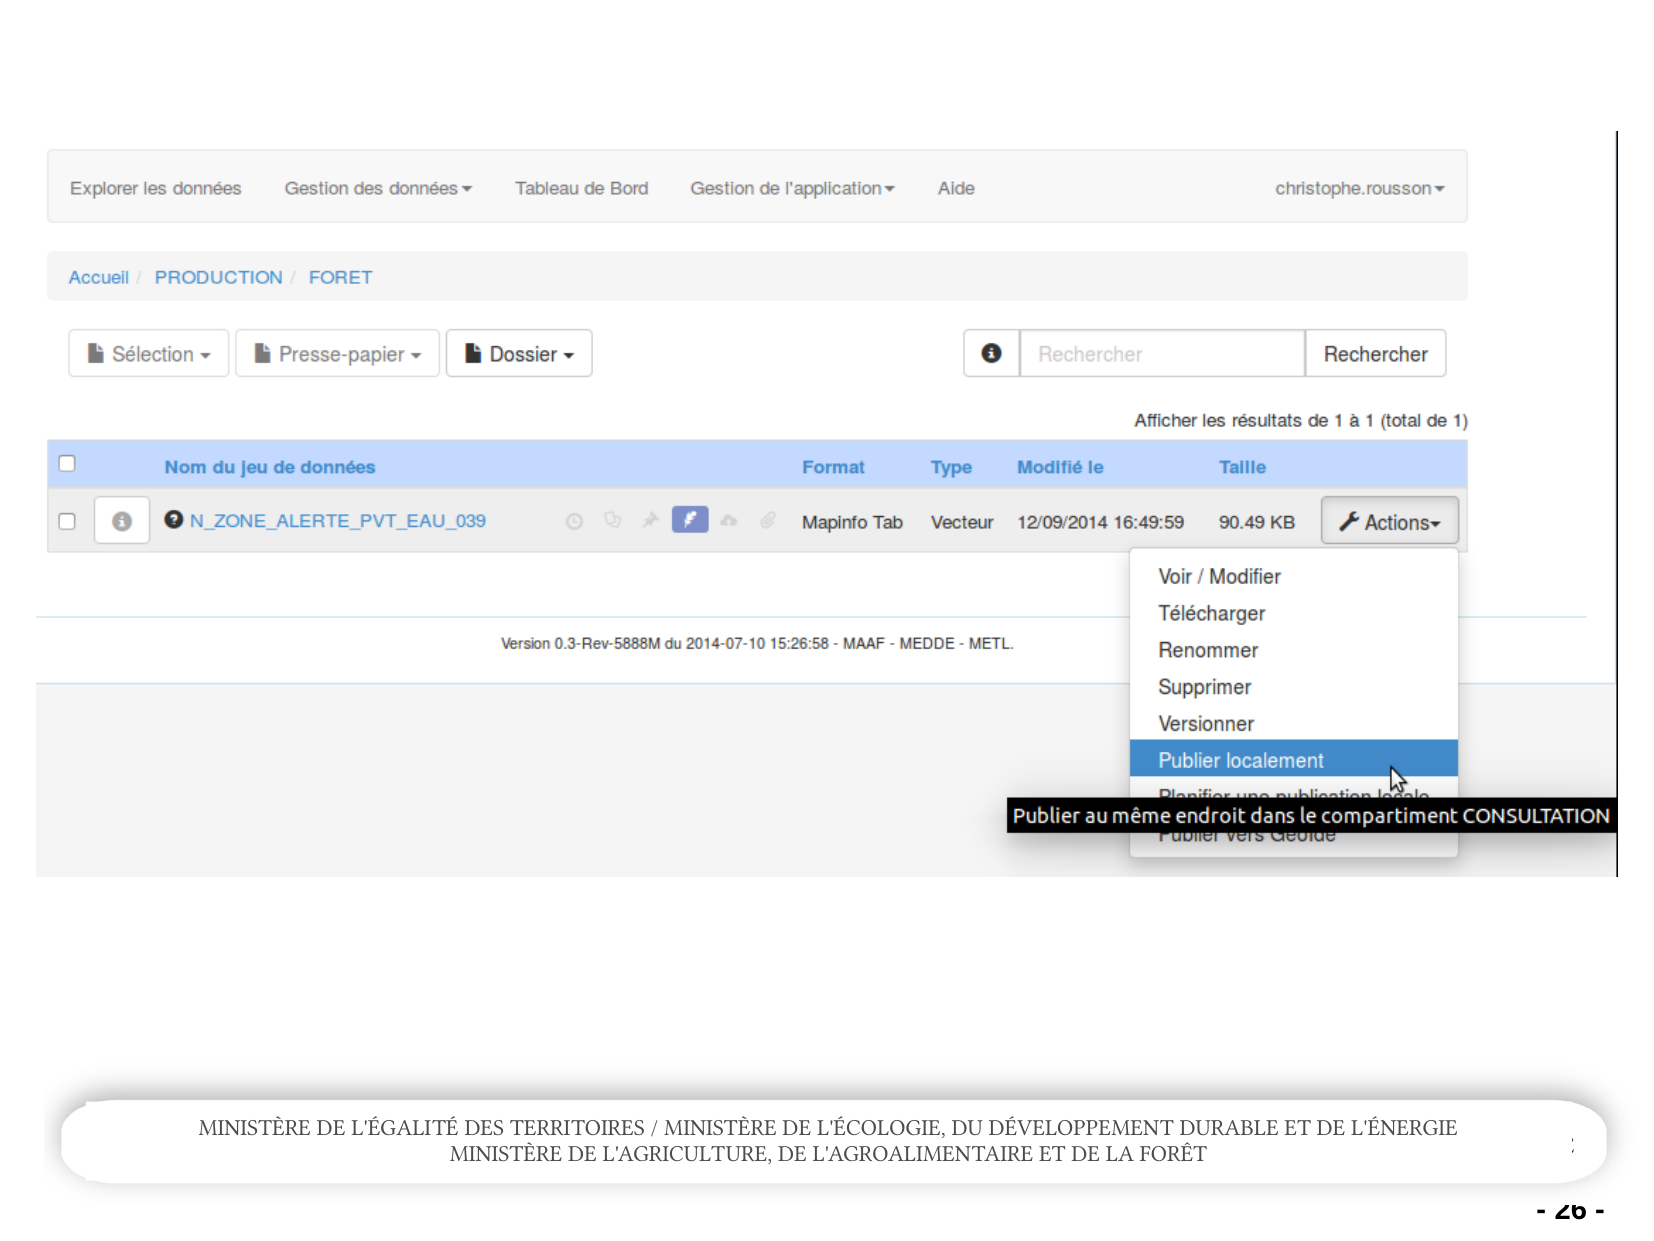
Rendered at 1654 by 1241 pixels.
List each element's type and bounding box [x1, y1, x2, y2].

picture [44, 1060, 1634, 1205]
picture [36, 131, 1618, 877]
